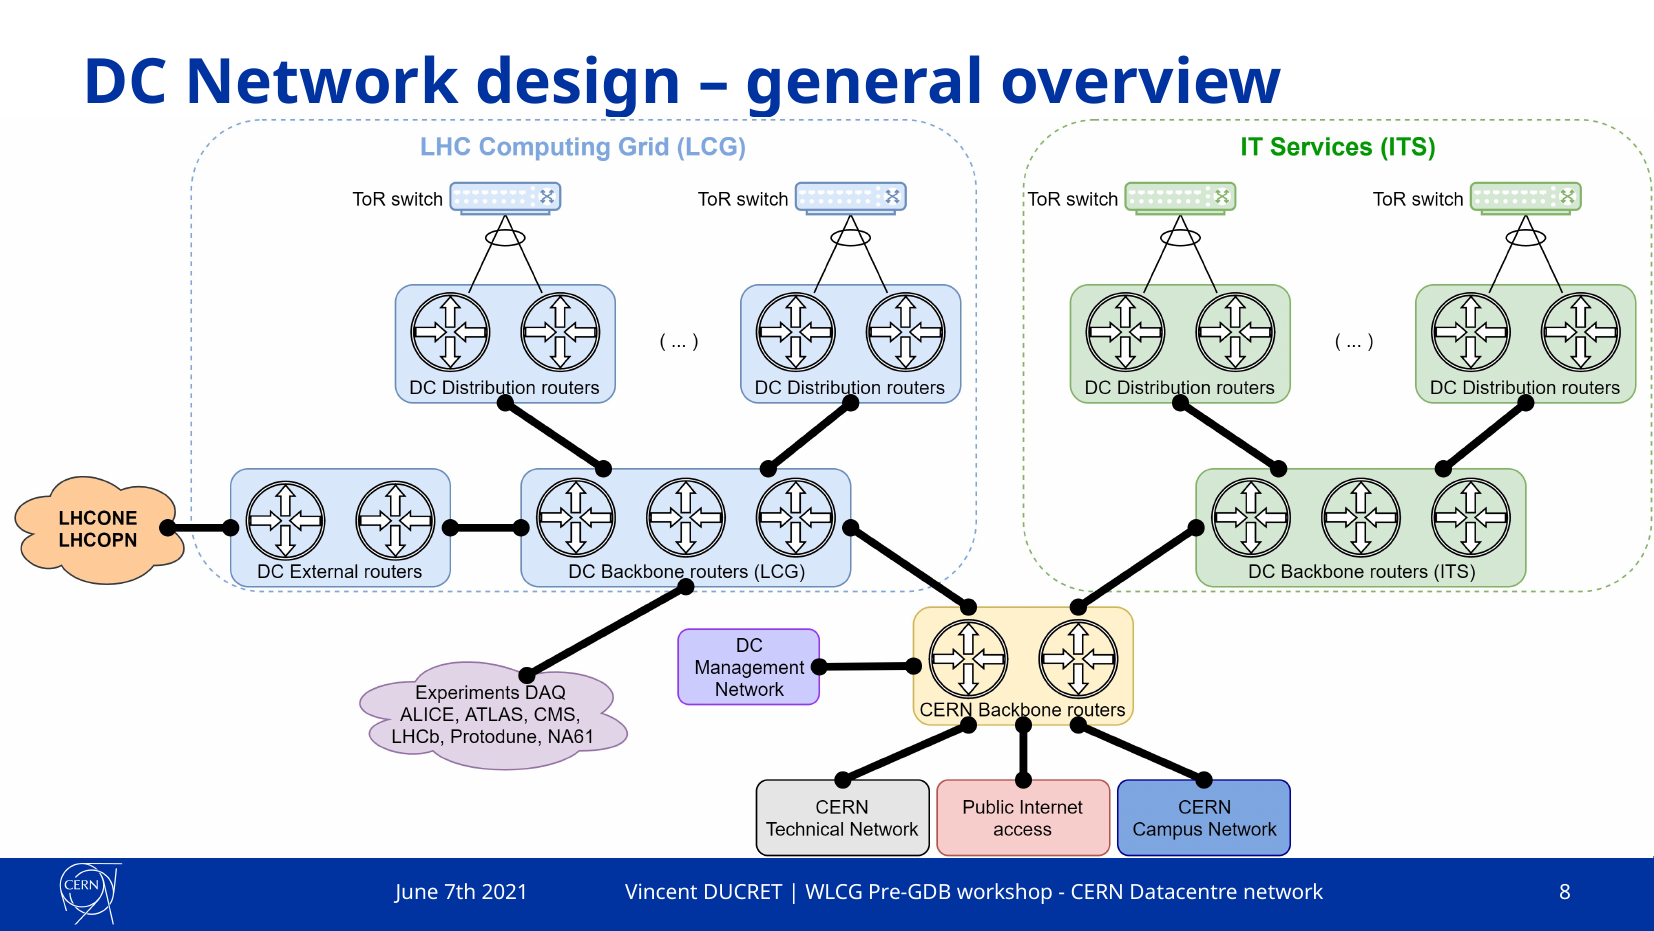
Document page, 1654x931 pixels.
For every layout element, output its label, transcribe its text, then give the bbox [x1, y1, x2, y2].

picture [0, 117, 1654, 858]
title DC Network design – general overview [82, 37, 1571, 117]
picture [56, 859, 127, 928]
